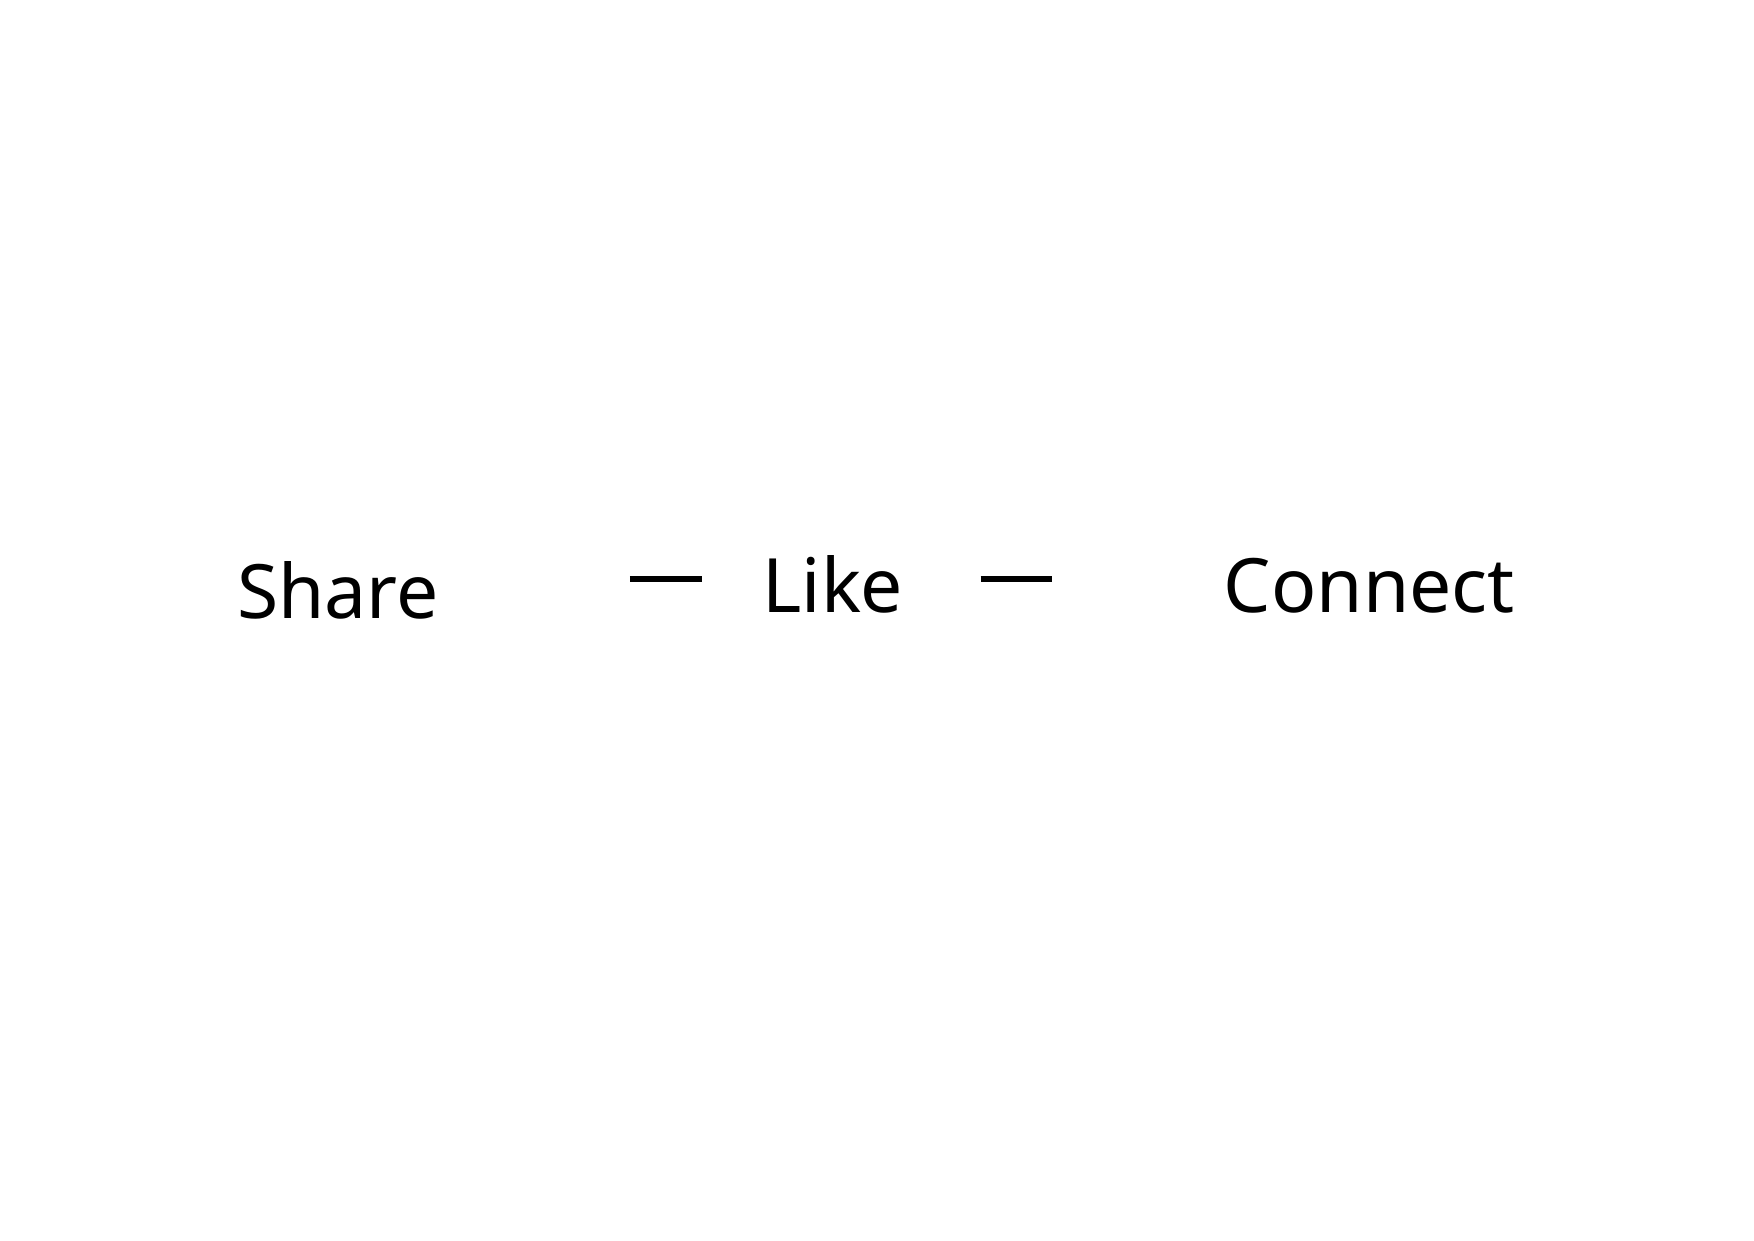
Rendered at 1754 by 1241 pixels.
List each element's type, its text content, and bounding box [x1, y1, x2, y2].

text_box Like [747, 525, 971, 690]
text_box Share [222, 531, 541, 634]
text_box Connect [1209, 525, 1608, 690]
